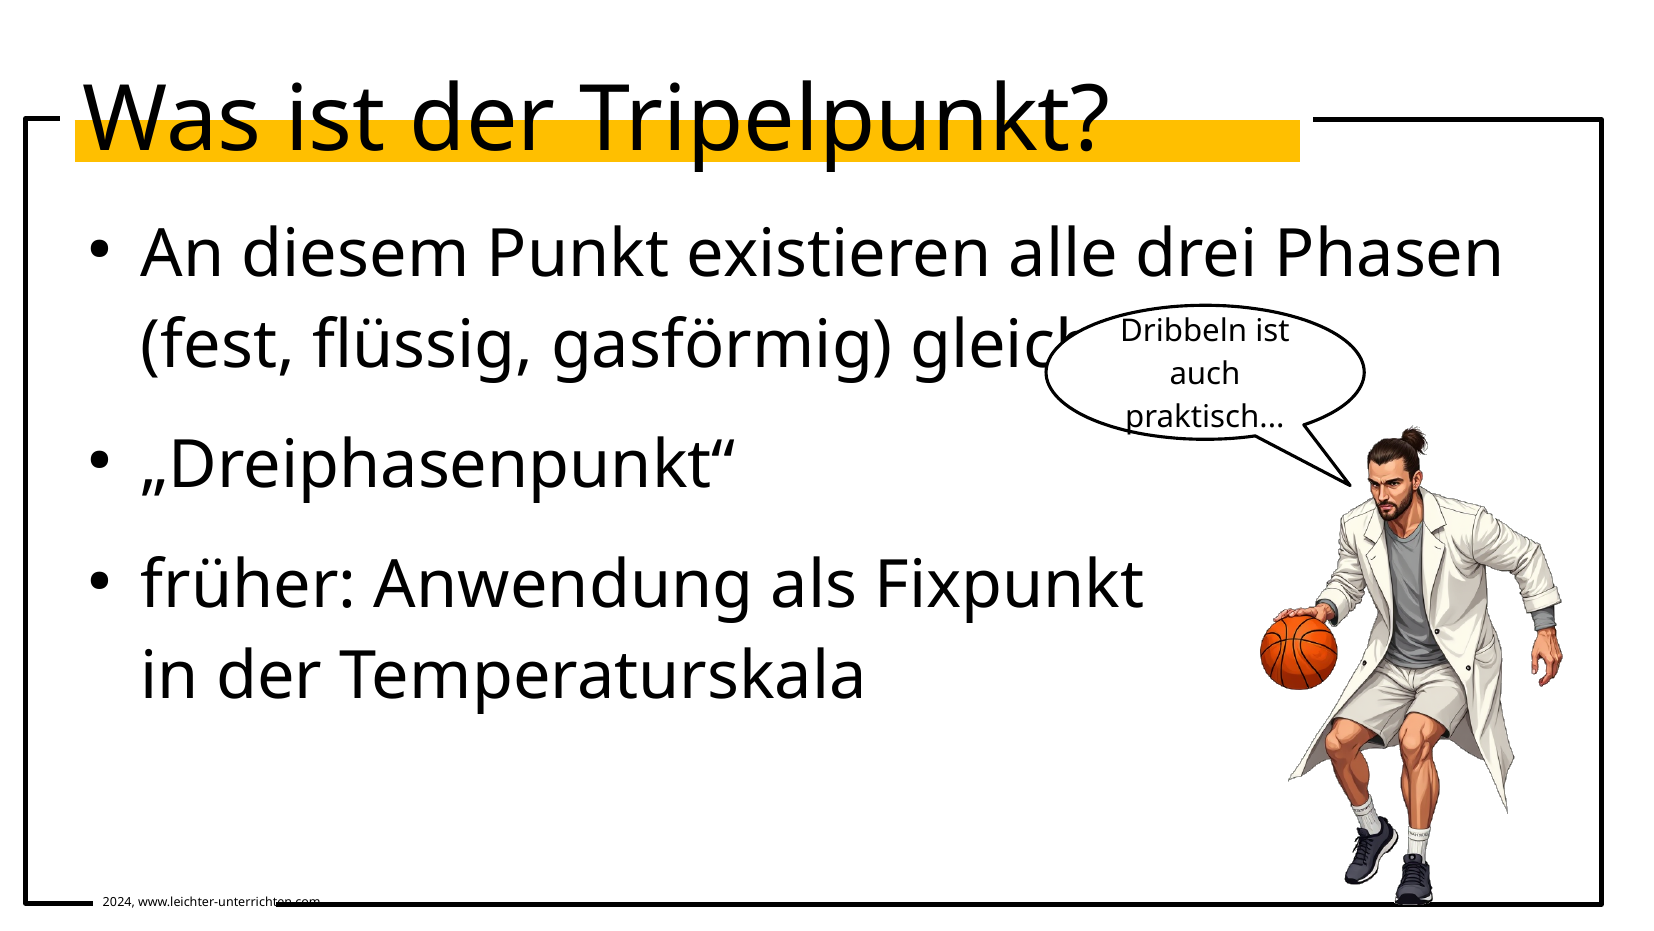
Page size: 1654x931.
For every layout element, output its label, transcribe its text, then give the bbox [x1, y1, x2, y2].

list An diesem Punkt existieren alle drei Phasen (fest, flüssig, gasförmig) gleichzeitig. „Dreiphasenpunkt“ früher: Anwendung als Fixpunkt in der Temperaturskala [69, 205, 1558, 745]
title Was ist der Tripelpunkt? [82, 37, 1571, 193]
picture [1260, 425, 1563, 905]
text_box Dribbeln ist auch praktisch... [1046, 305, 1365, 440]
